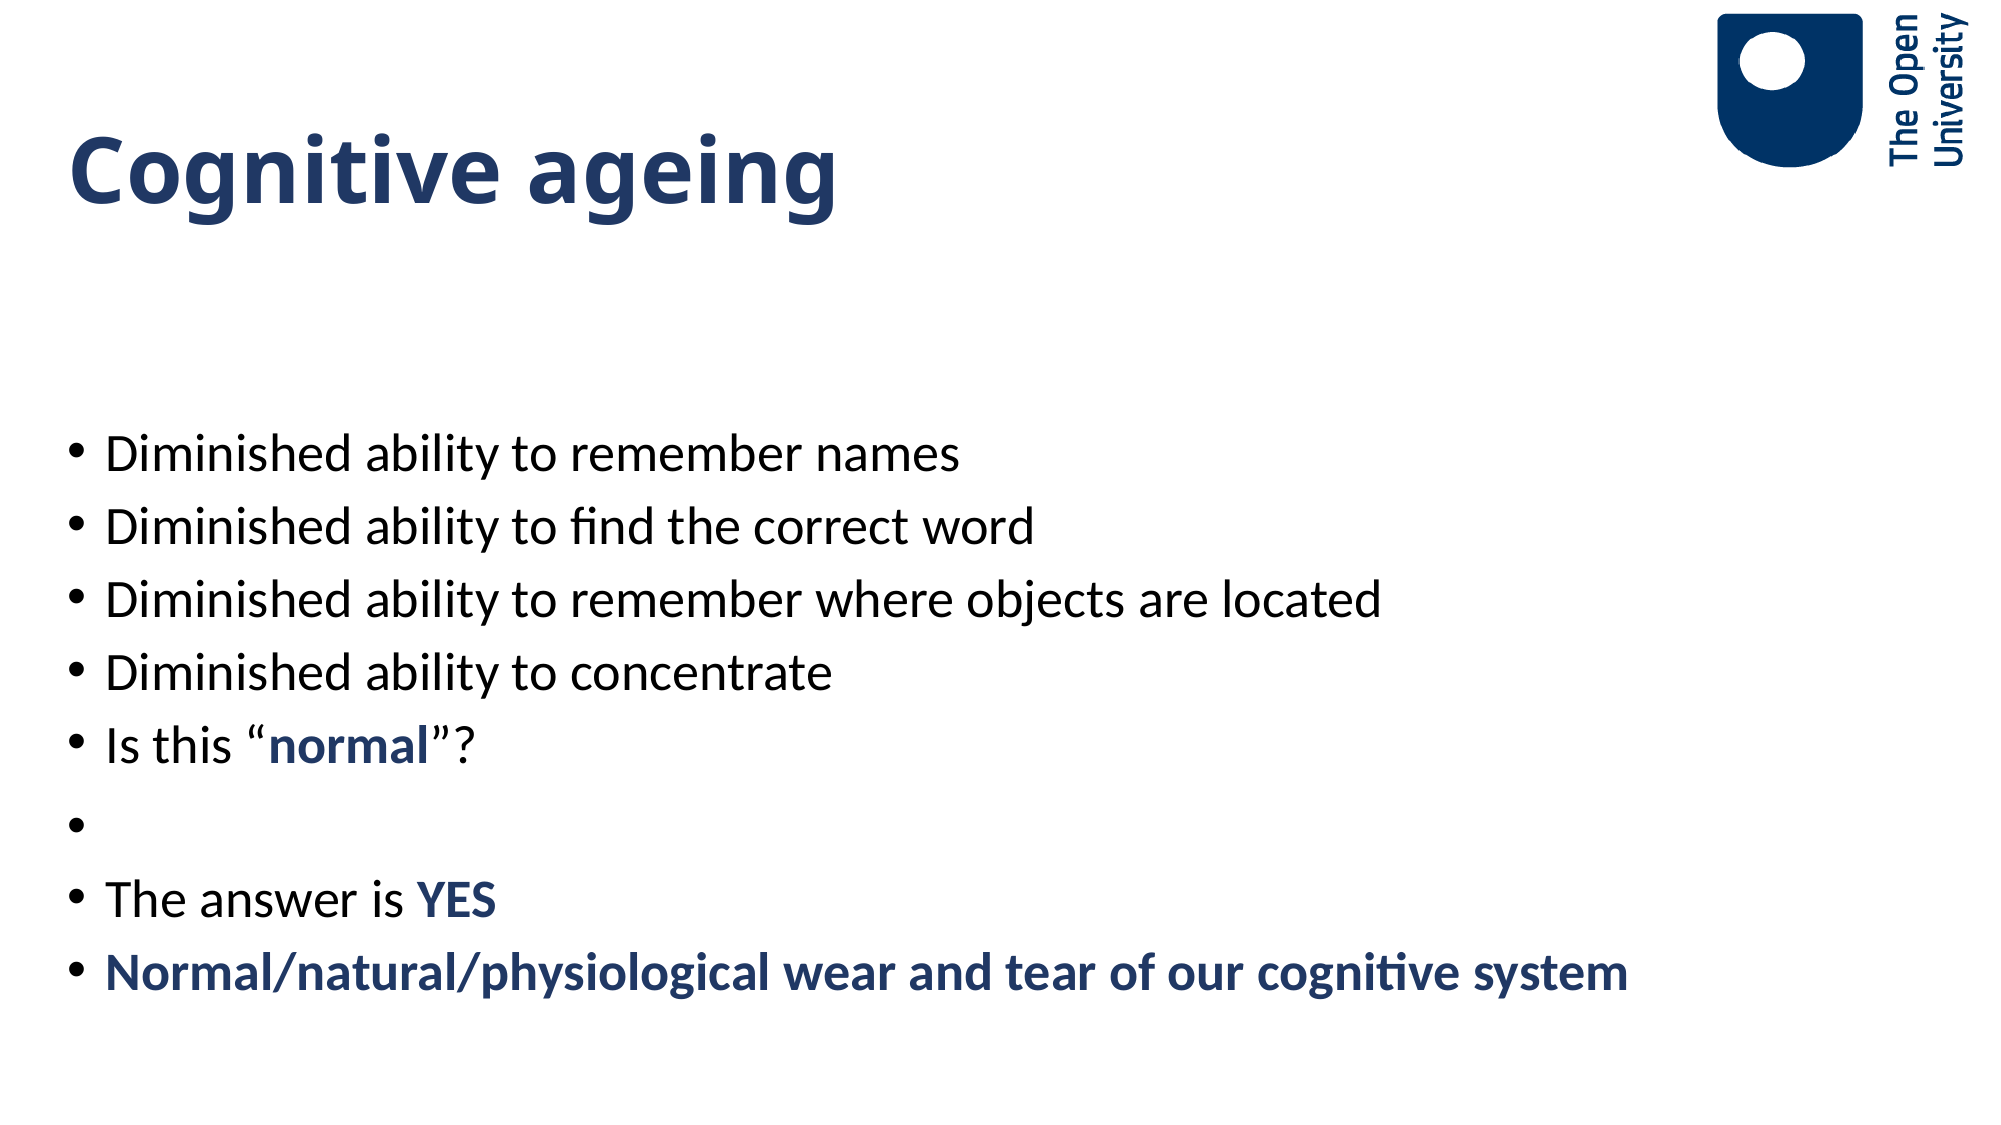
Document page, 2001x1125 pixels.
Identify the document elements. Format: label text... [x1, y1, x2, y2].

picture [1716, 10, 1971, 170]
title Cognitive ageing [52, 65, 1778, 283]
list Diminished ability to remember names Diminished ability to find the correct word Diminished ability to remember where objects are located Diminished ability to concentrate Is this “normal”? The answer is YES Normal/natural/physiological wear and tear of our cognitive system [52, 422, 1778, 1071]
